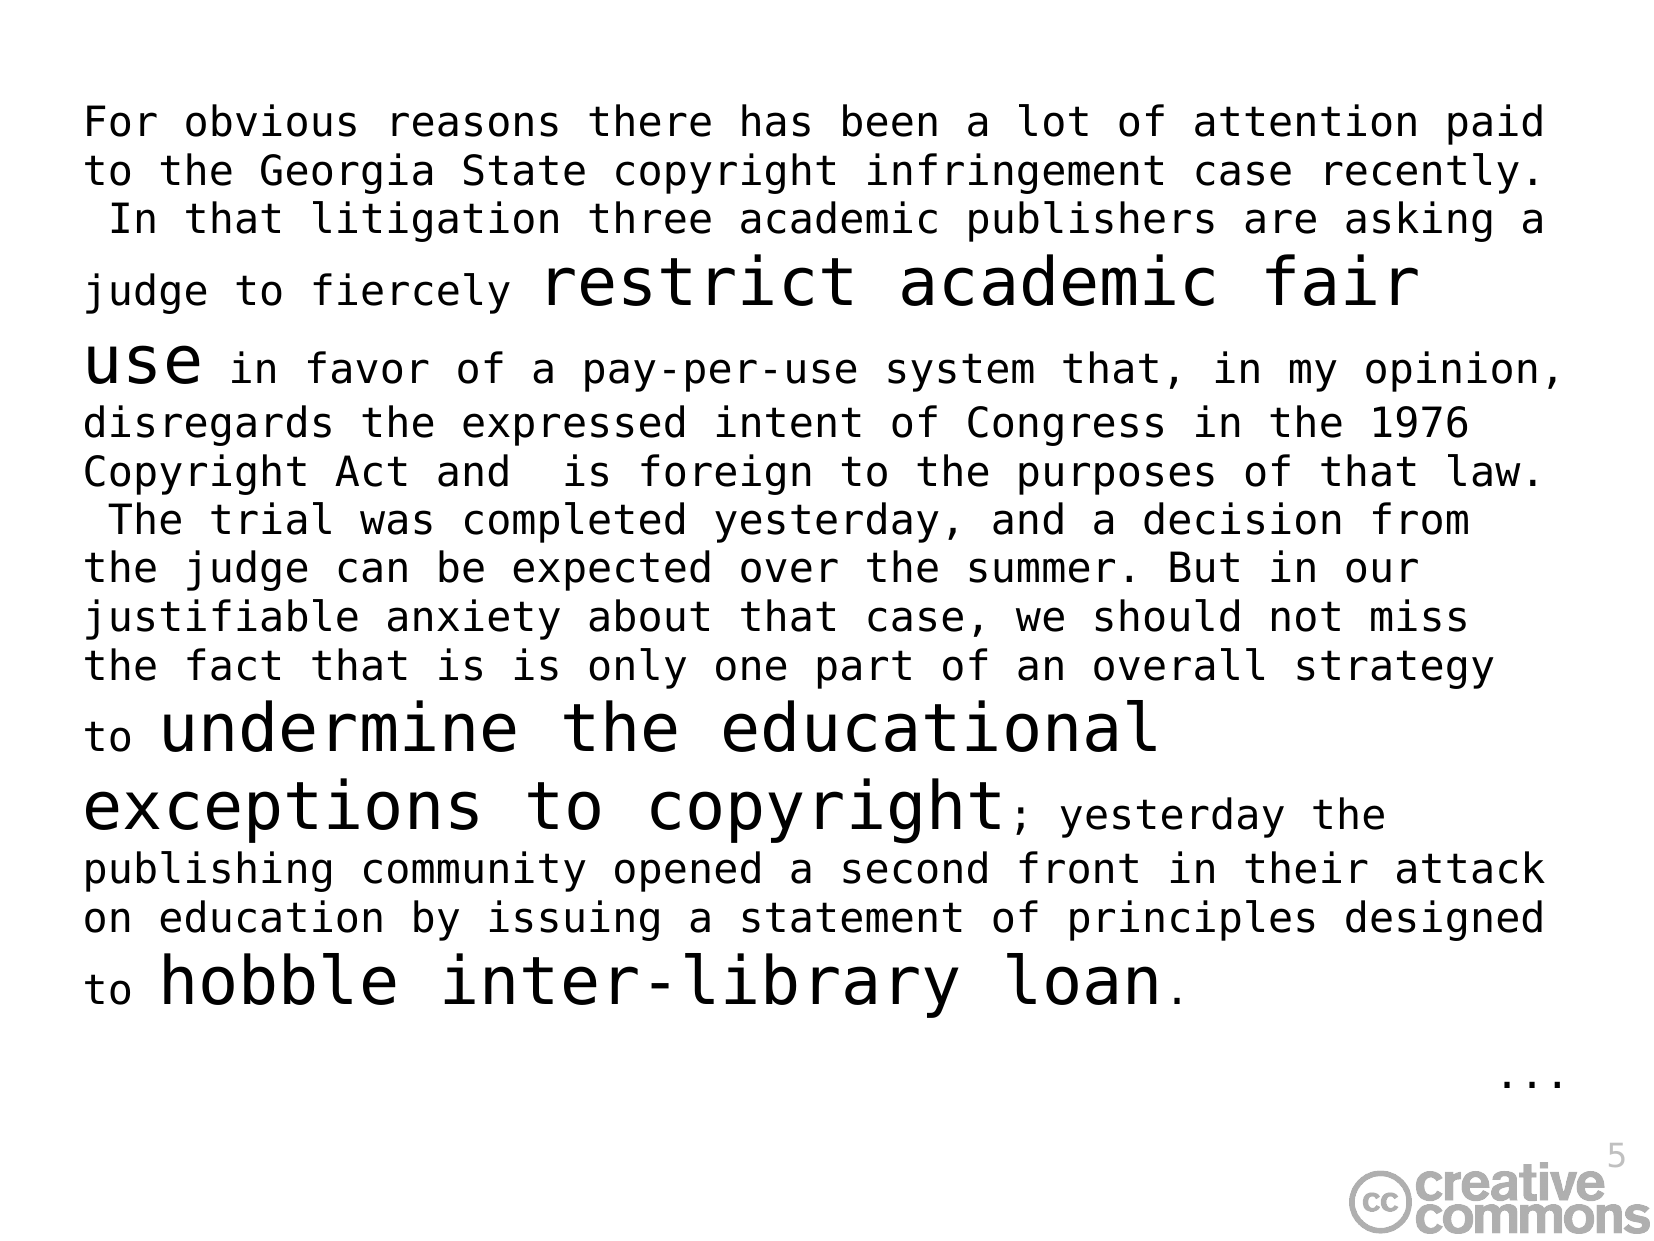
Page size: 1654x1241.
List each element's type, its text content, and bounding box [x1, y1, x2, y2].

picture [1349, 1162, 1650, 1234]
list For obvious reasons there has been a lot of attention paid to the Georgia State copyright infringement case recently. In that litigation three academic publishers are asking a judge to fiercely restrict academic fair use in favor of a pay-per-use system that, in my opinion, disregards the expressed intent of Congress in the 1976 Copyright Act and is foreign to the purposes of that law. The trial was completed yesterday, and a decision from the judge can be expected over the summer. But in our justifiable anxiety about that case, we should not miss the fact that is is only one part of an overall strategy to undermine the educational exceptions to copyright; yesterday the publishing community opened a second front in their attack on education by issuing a statement of principles designed to hobble inter-library loan. ... [82, 97, 1571, 1099]
